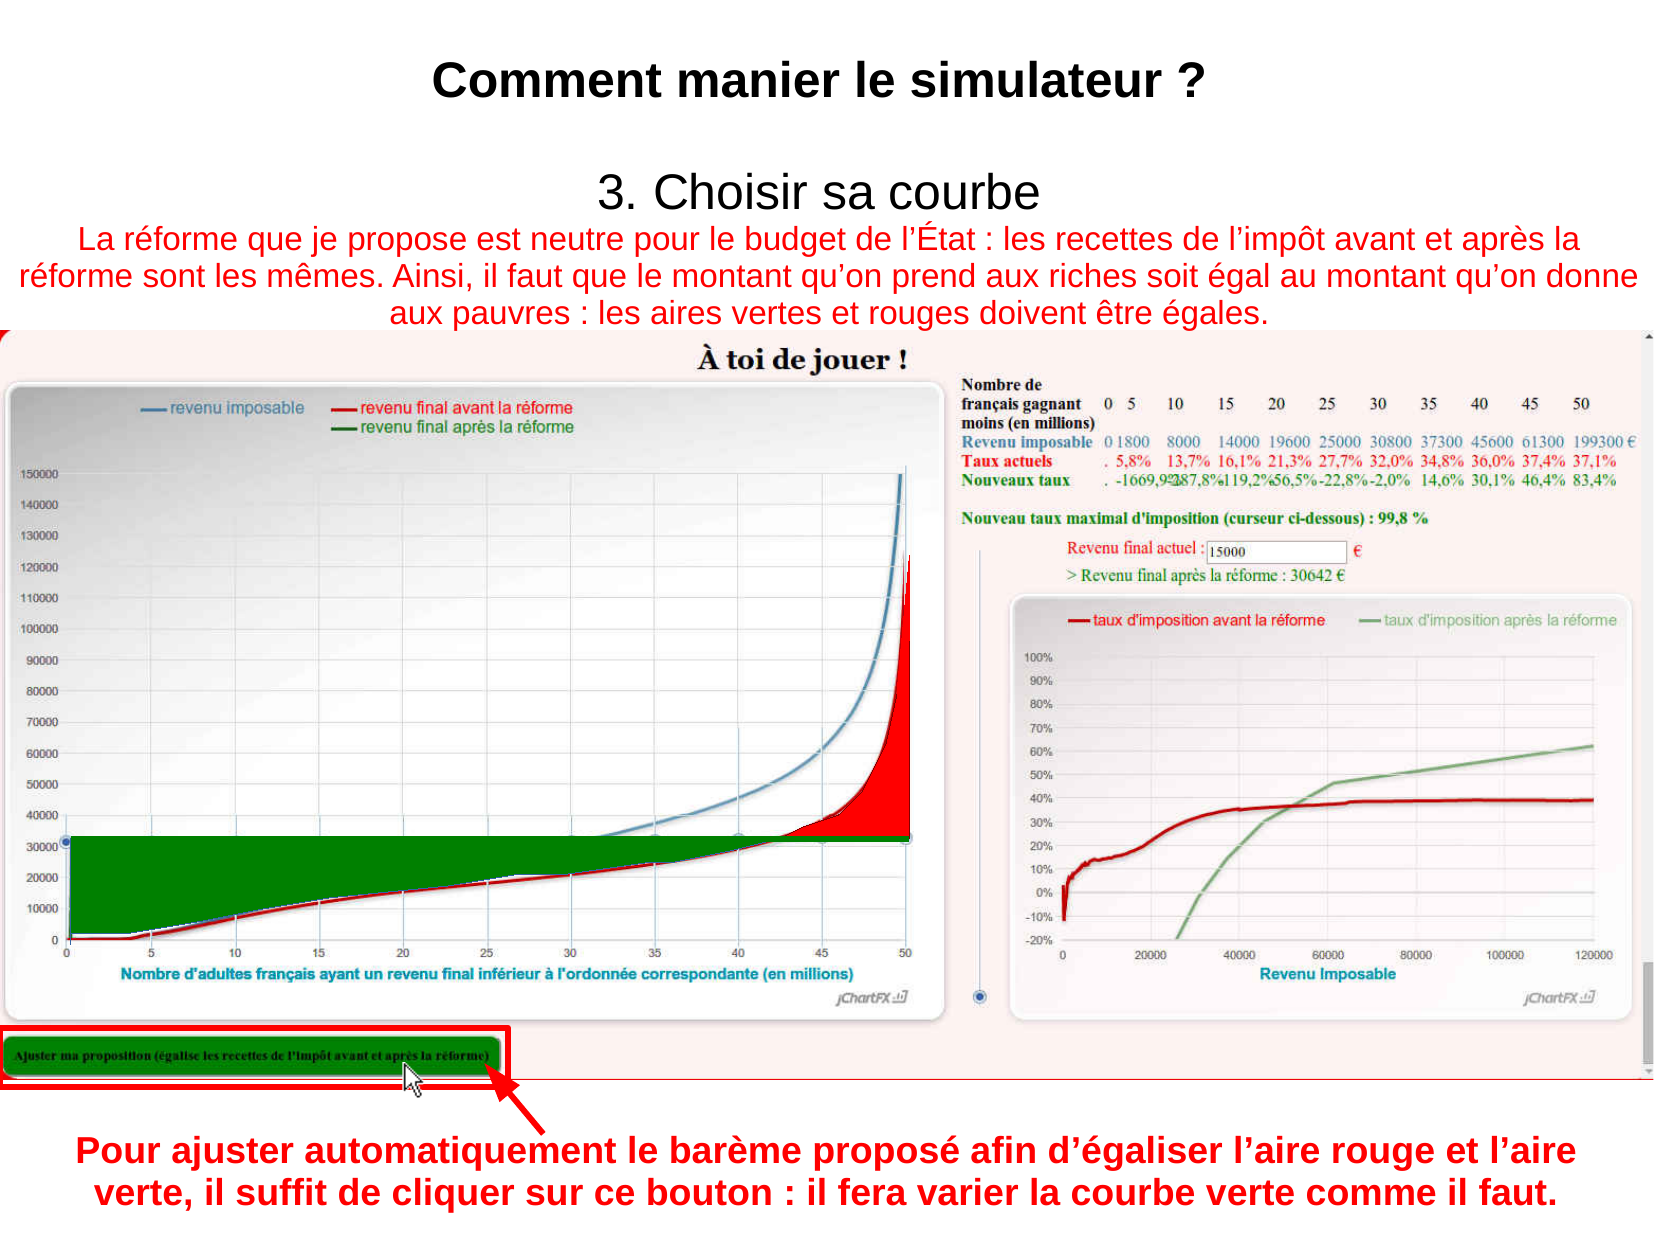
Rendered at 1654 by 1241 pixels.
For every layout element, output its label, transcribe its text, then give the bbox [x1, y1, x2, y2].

text_box [784, 555, 910, 839]
text_box Comment manier le simulateur ? 3. Choisir sa courbe [315, 45, 1324, 213]
text_box La réforme que je propose est neutre pour le budget de l’État : les recettes de l’impôt avant et après la réforme sont les mêmes. Ainsi, il faut que le montant qu’on prend aux riches soit égal au montant qu’on donne aux pauvres : les aires vertes et rouges doivent être égales. [3, 213, 1654, 378]
text_box [70, 838, 766, 945]
picture [0, 330, 1654, 1080]
picture [3, 1031, 505, 1101]
text_box Pour ajuster automatiquement le barème proposé afin d’égaliser l’aire rouge et l’aire verte, il suffit de cliquer sur ce bouton : il fera varier la courbe verte comme il faut. [11, 1122, 1642, 1221]
